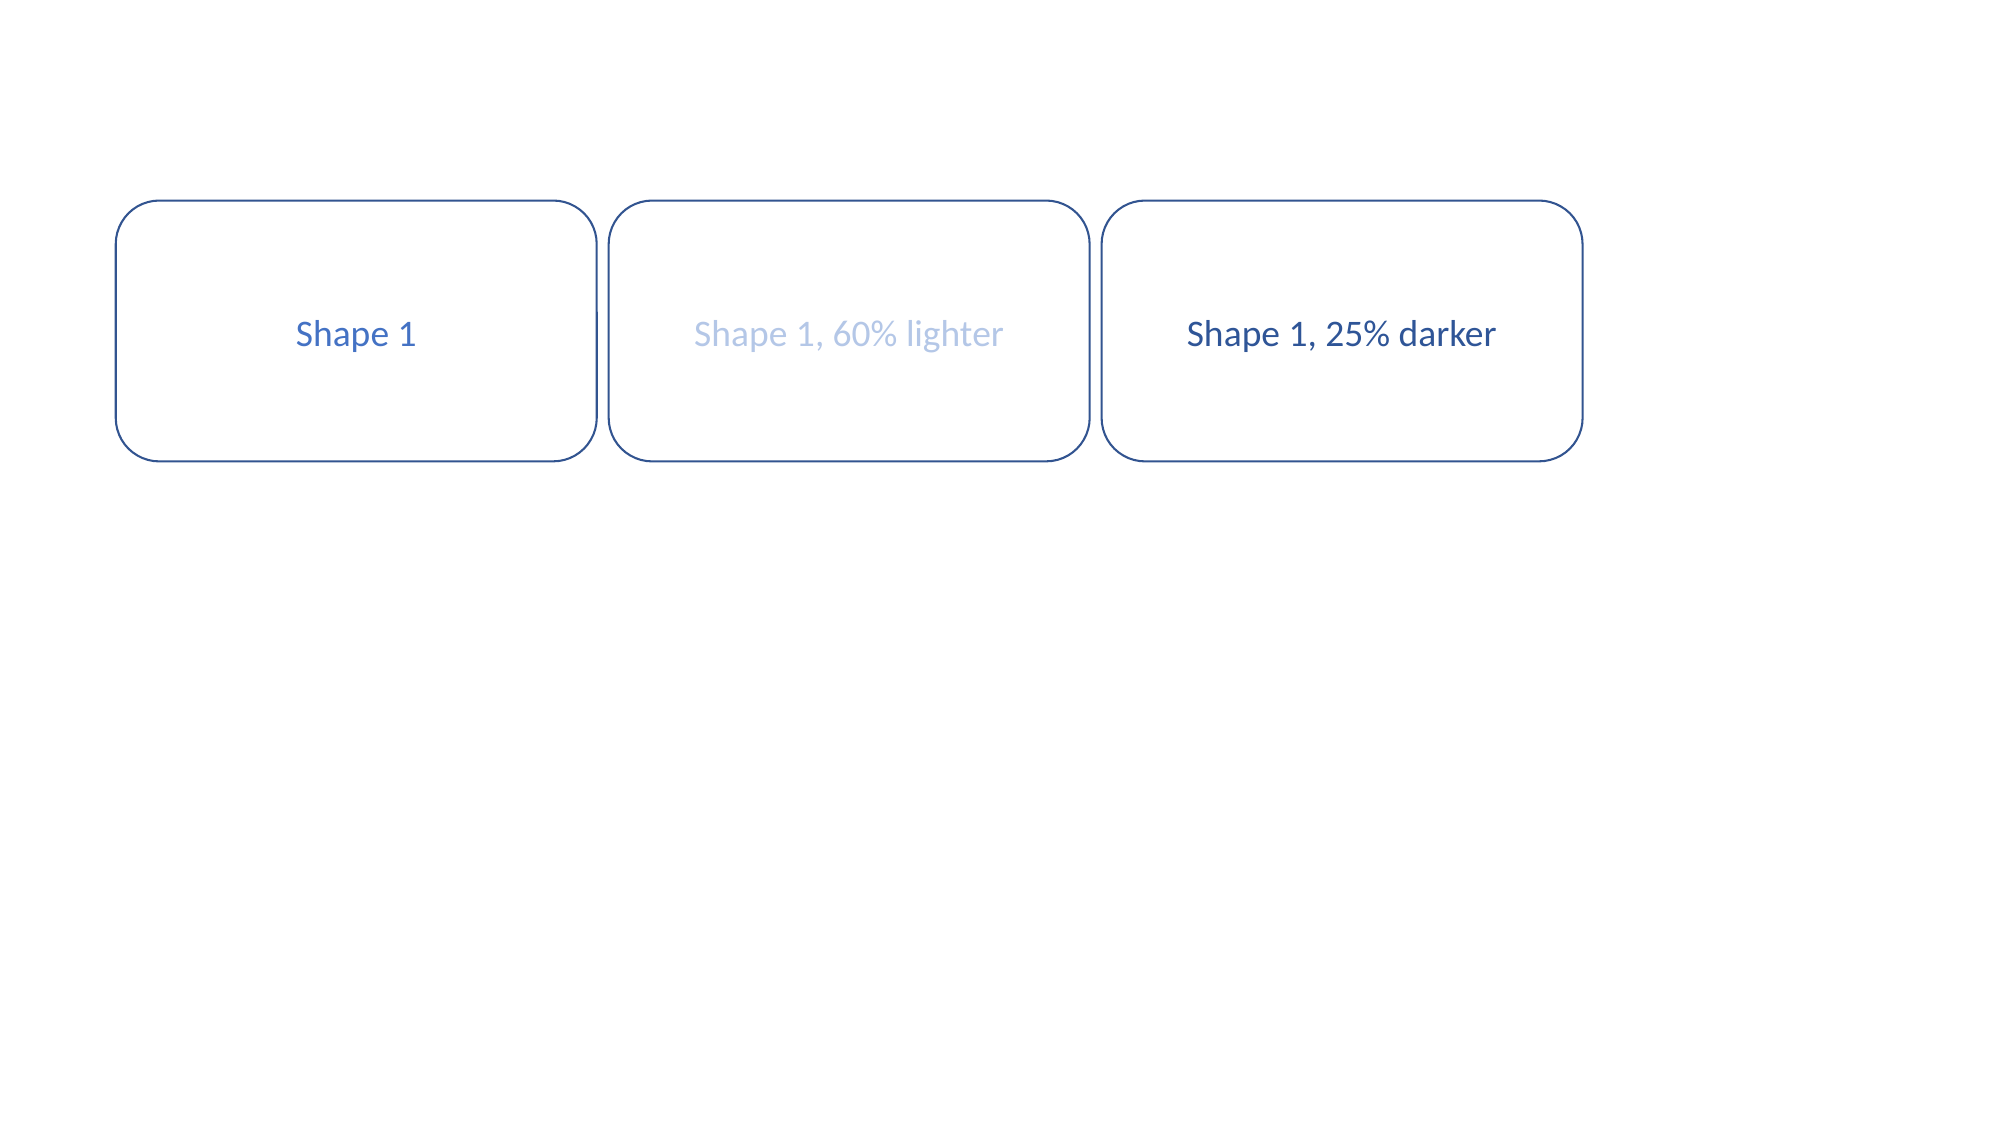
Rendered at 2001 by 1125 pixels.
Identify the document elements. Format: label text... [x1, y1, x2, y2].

text_box Shape 1, 60% lighter [608, 200, 1090, 462]
text_box Shape 1, 25% darker [1101, 200, 1583, 462]
text_box Shape 1 [115, 200, 597, 462]
